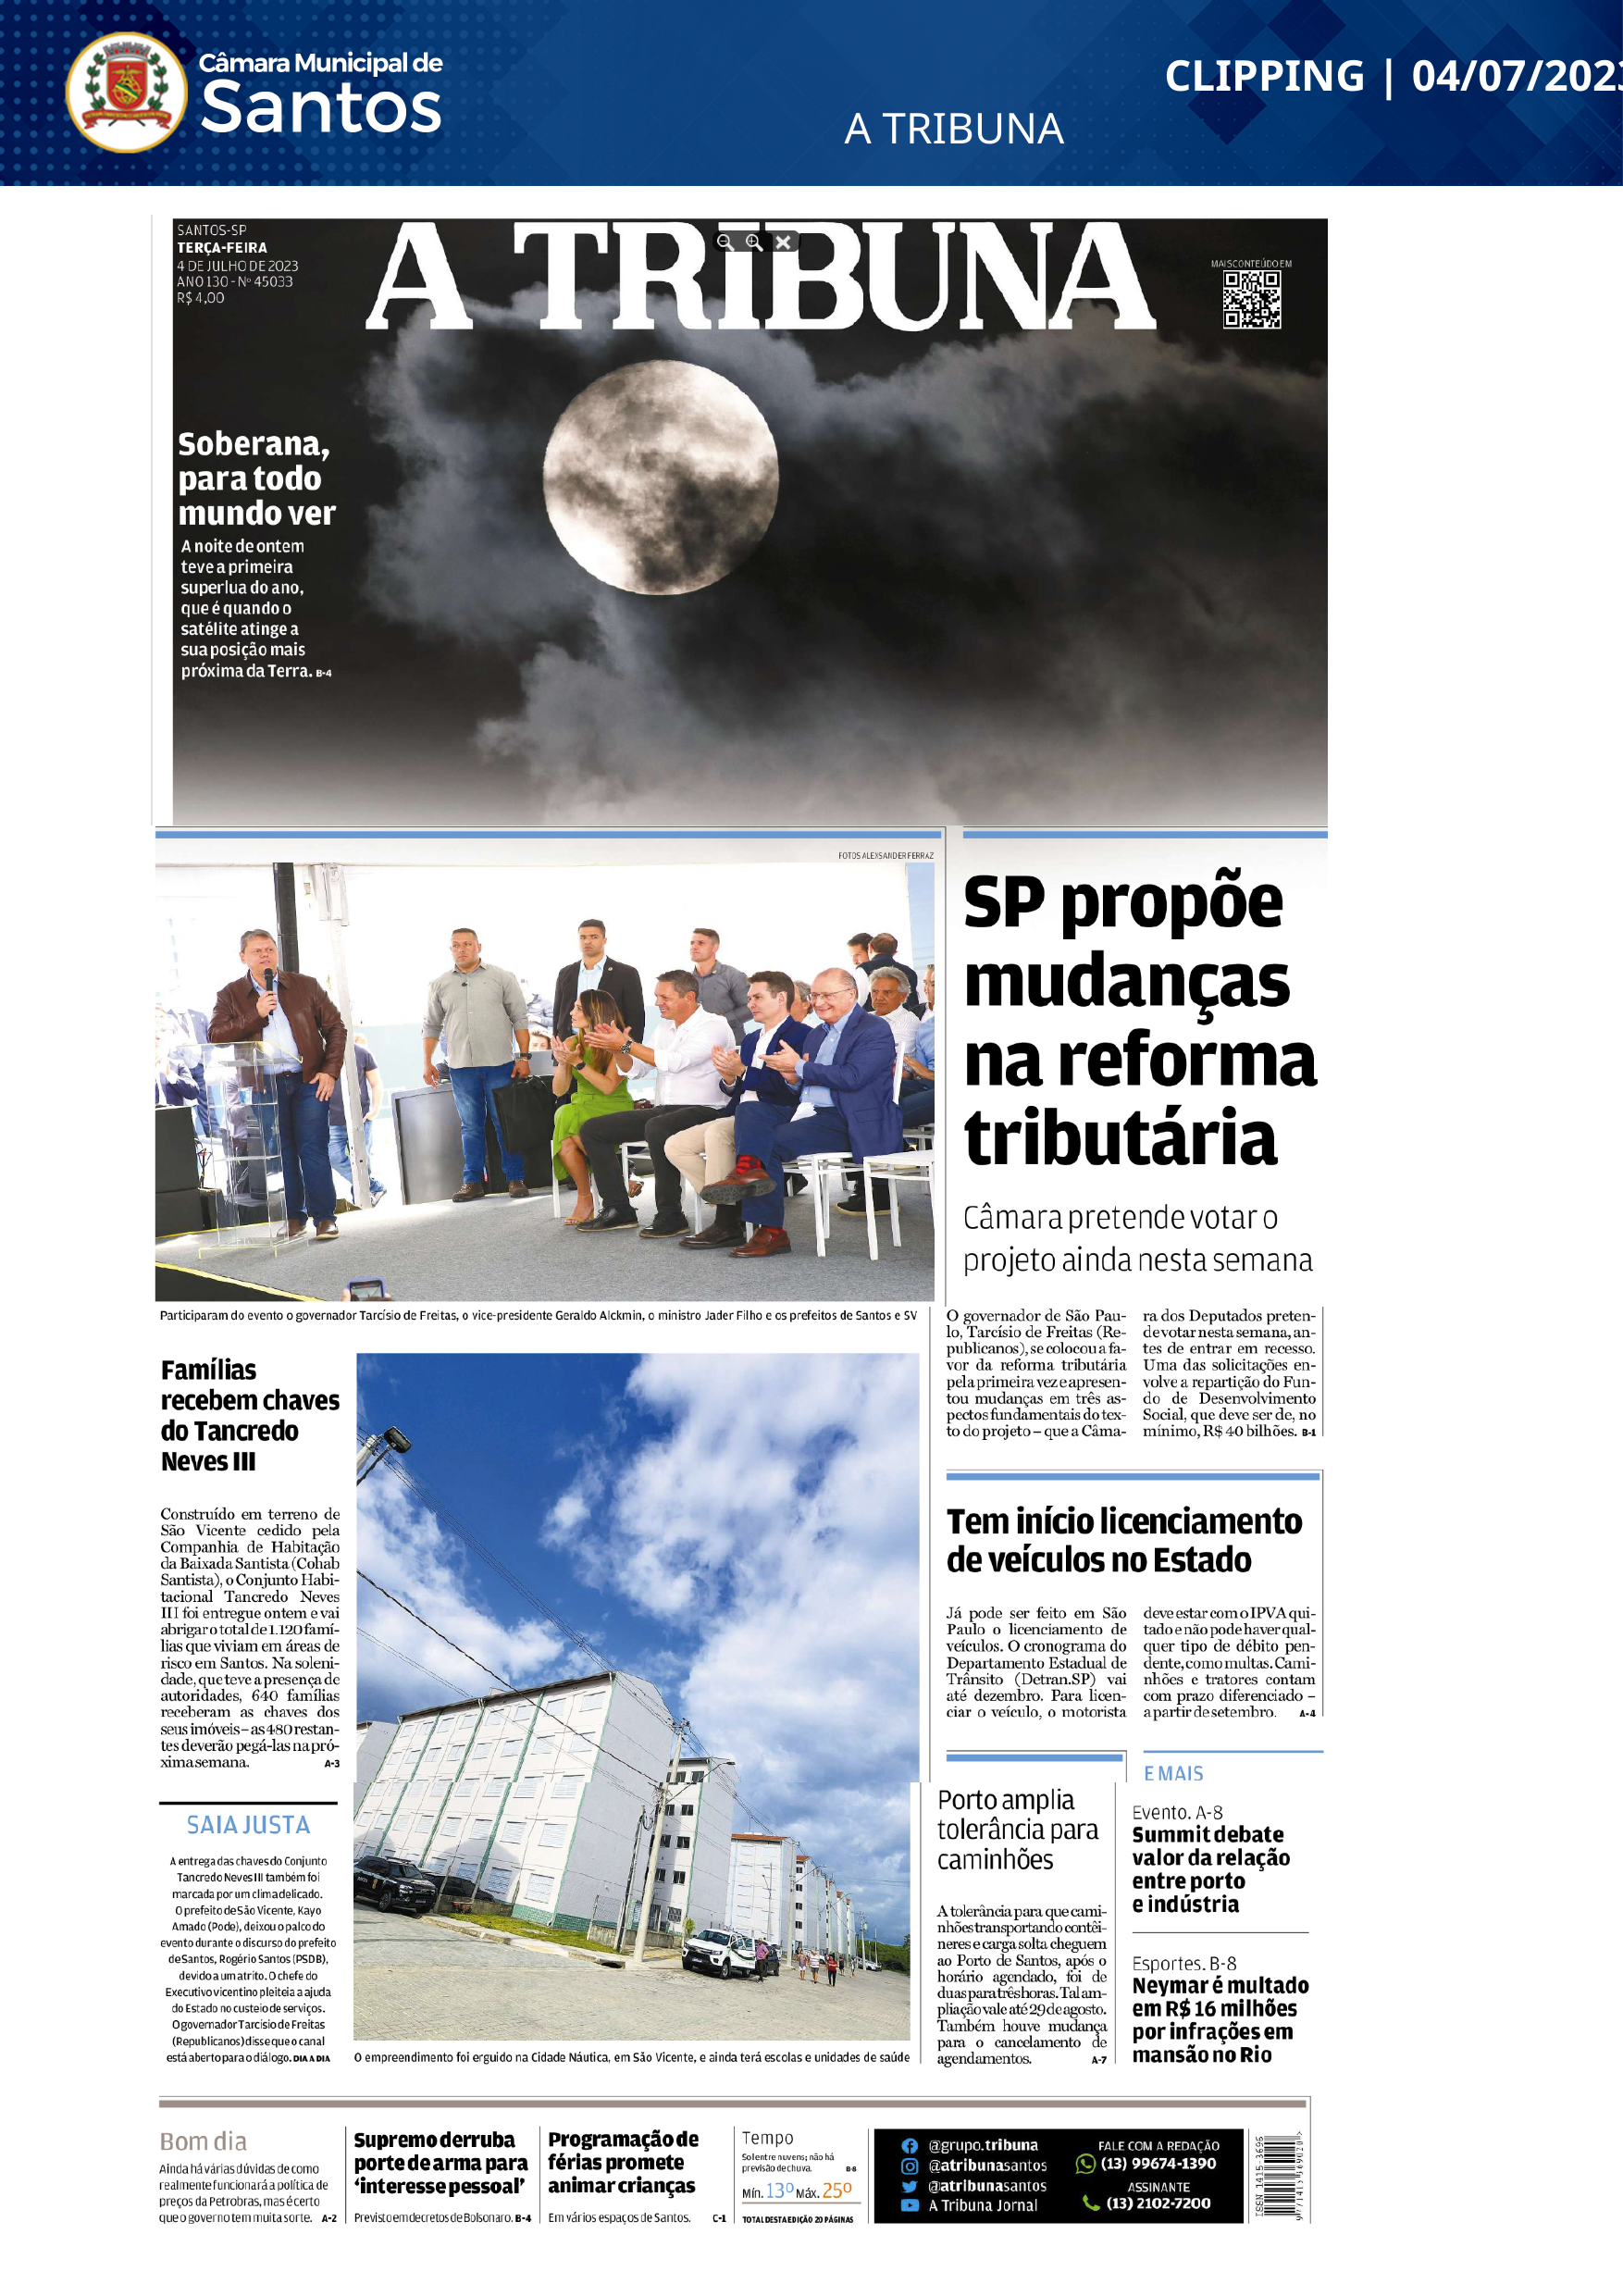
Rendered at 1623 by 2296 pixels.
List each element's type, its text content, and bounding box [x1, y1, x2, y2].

picture [141, 215, 1339, 2231]
text_box A TRIBUNA [830, 90, 1574, 165]
picture [0, 0, 1623, 186]
text_box CLIPPING | 04/07/2023 [1150, 39, 1574, 90]
